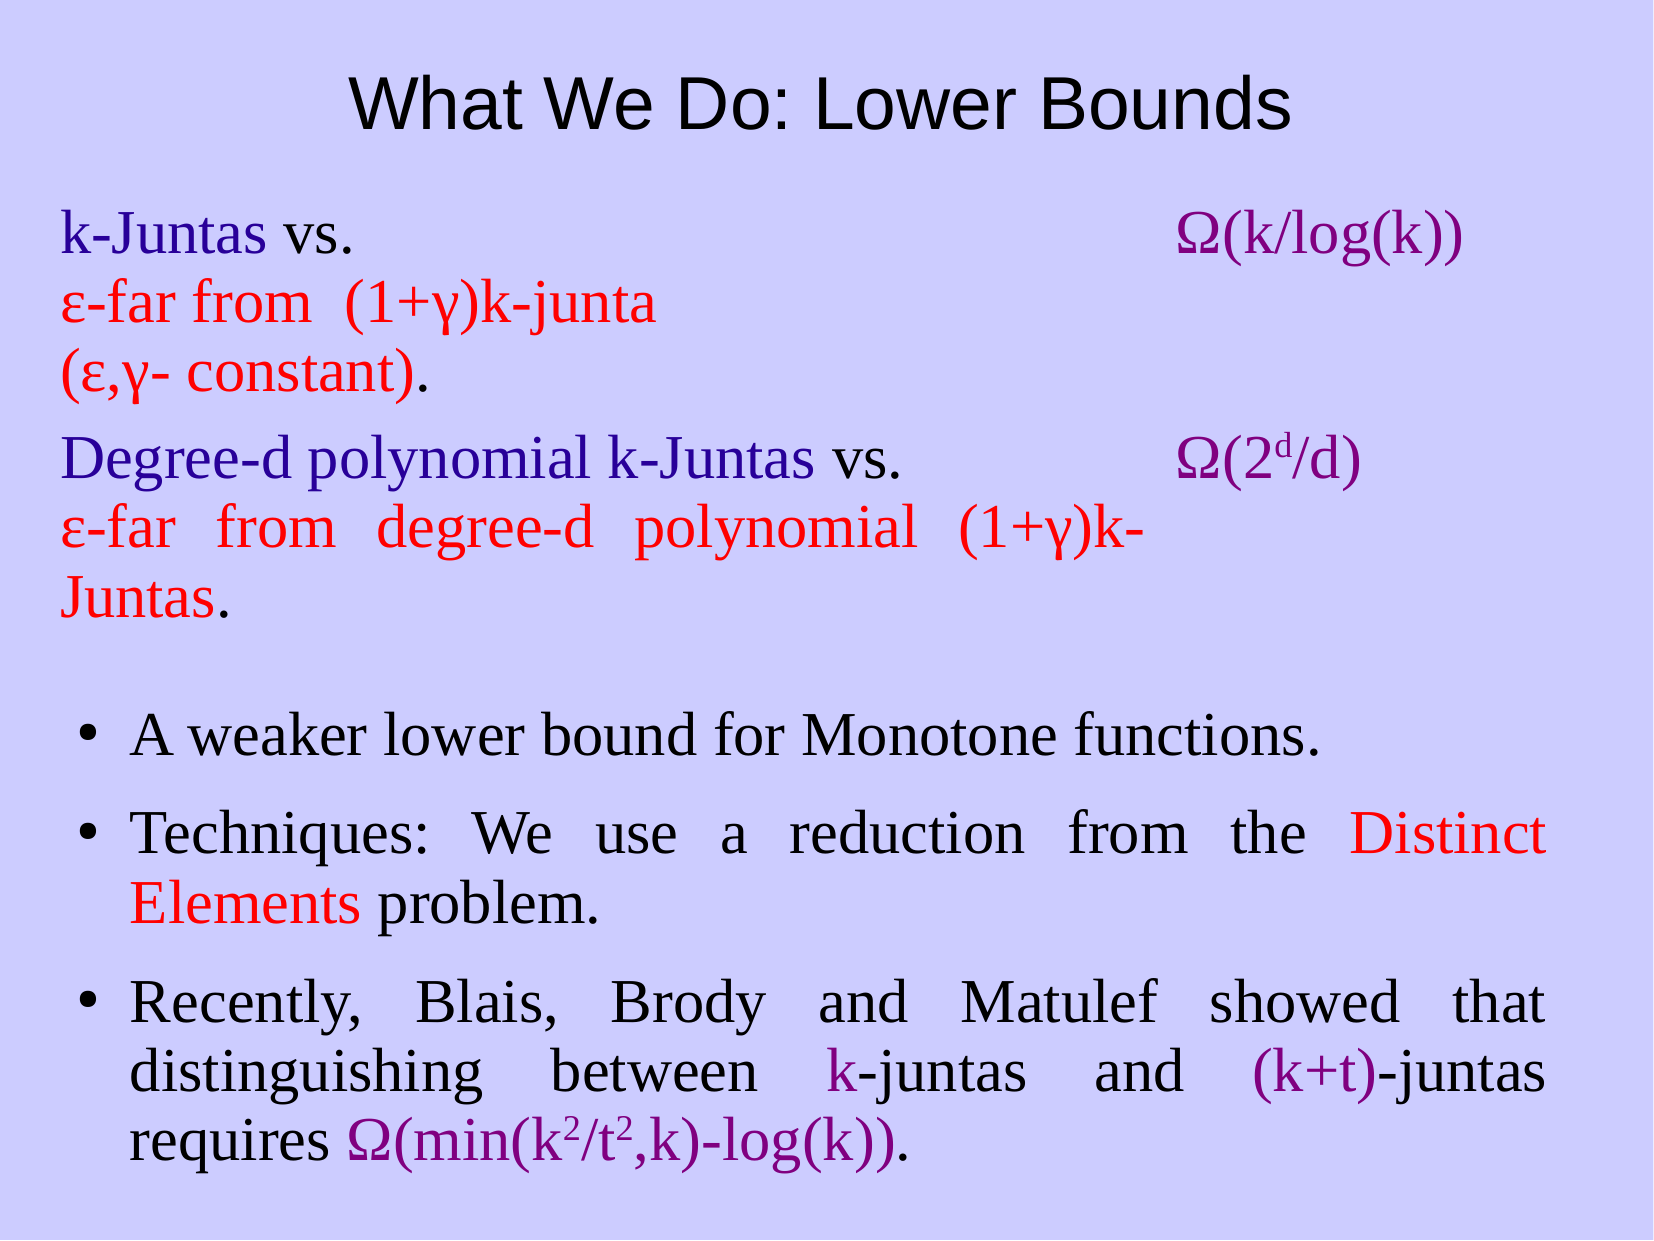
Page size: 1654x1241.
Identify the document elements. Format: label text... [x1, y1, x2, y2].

title What We Do: Lower Bounds [76, 0, 1565, 208]
table_header k-Juntas vs. ε-far from (1+γ)k-junta (ε,γ- constant). [45, 190, 1161, 415]
table_cell Degree-d polynomial k-Juntas vs. ε-far from degree-d polynomial (1+γ)k-Juntas. [45, 415, 1161, 640]
list A weaker lower bound for Monotone functions. Techniques: We use a reduction from the Distinct Elements problem. Recently, Blais, Brody and Matulef showed that distinguishing between k-juntas and (k+t)-juntas requires Ω(min(k2/t2,k)-log(k)). [59, 699, 1548, 1182]
table_cell Ω(2d/d) [1161, 415, 1560, 640]
table_header Ω(k/log(k)) [1161, 190, 1560, 415]
